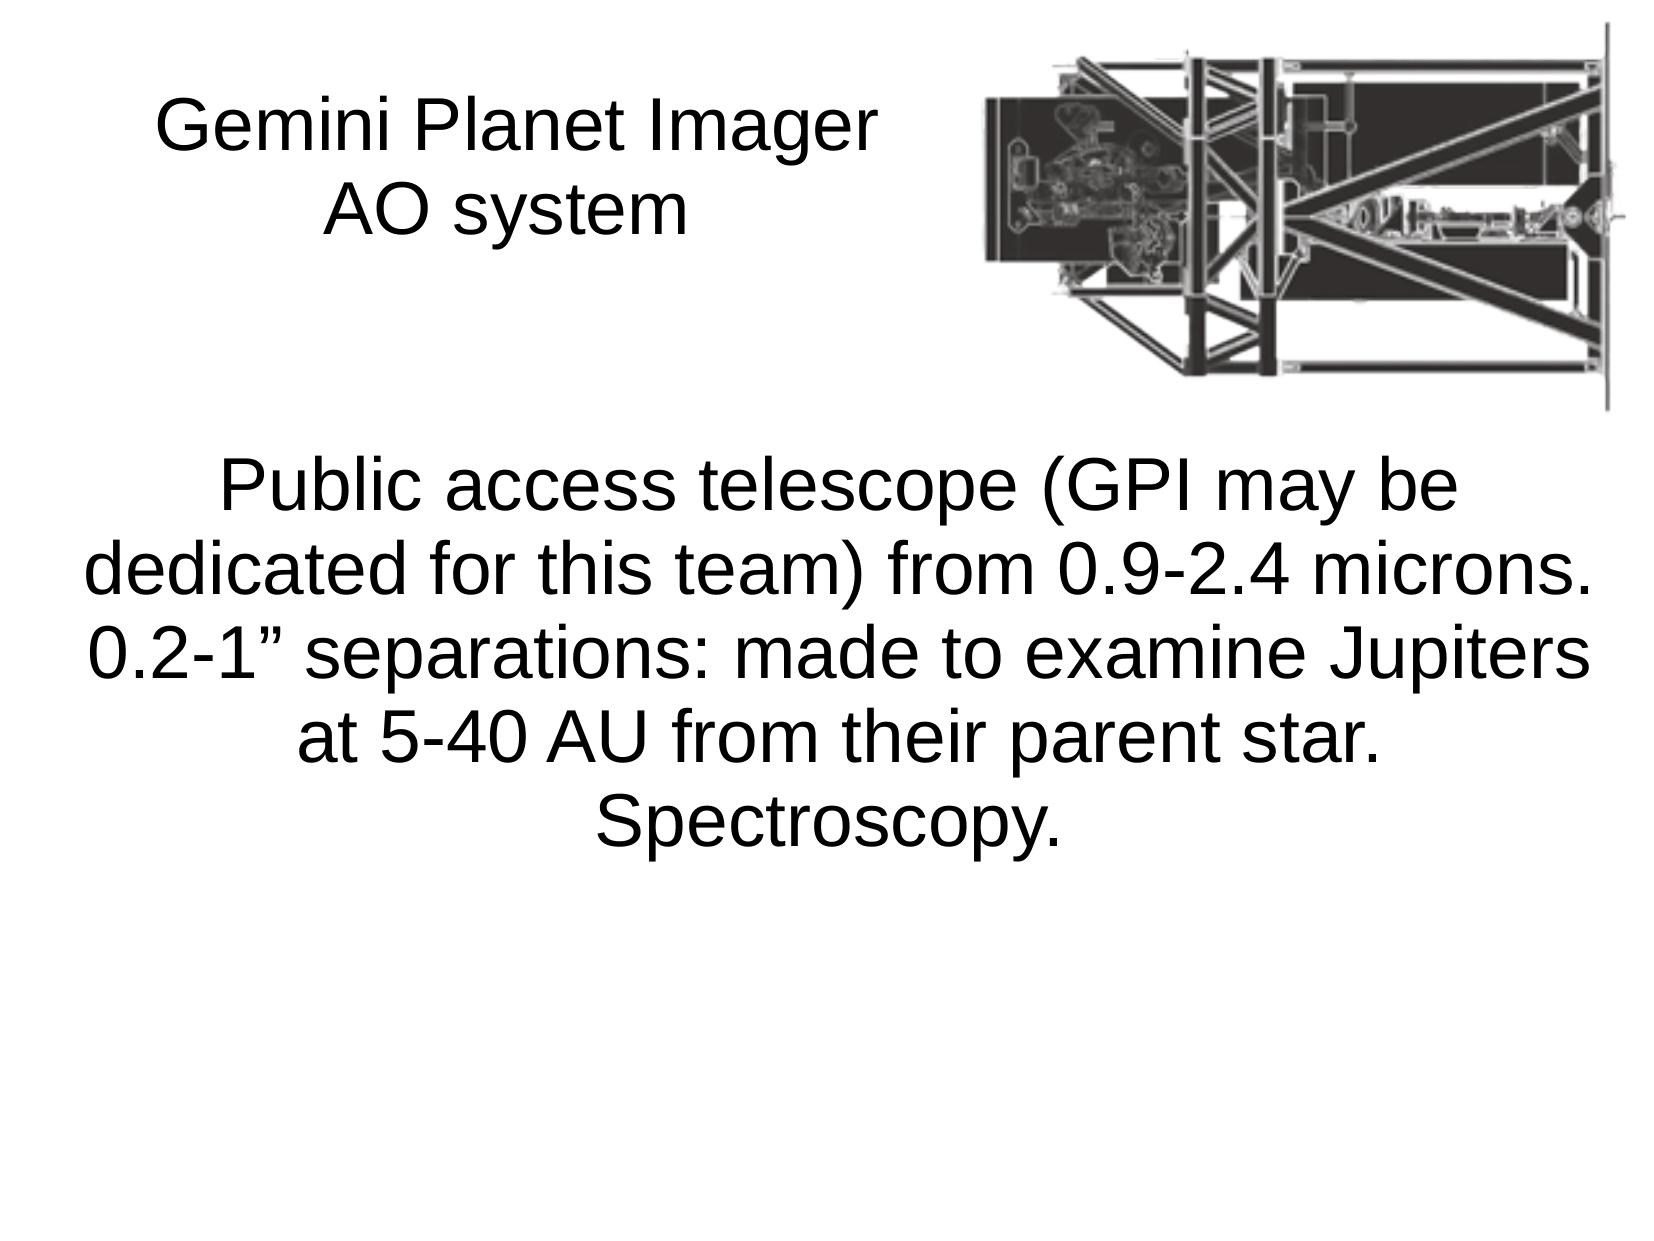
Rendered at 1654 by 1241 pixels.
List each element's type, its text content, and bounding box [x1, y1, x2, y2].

text_box Gemini Planet Imager AO system [60, 75, 976, 258]
picture [975, 17, 1637, 421]
text_box Public access telescope (GPI may be dedicated for this team) from 0.9-2.4 microns. 0.2-1” separations: made to examine Jupiters at 5-40 AU from their parent star. Spectroscopy. [60, 435, 1621, 870]
